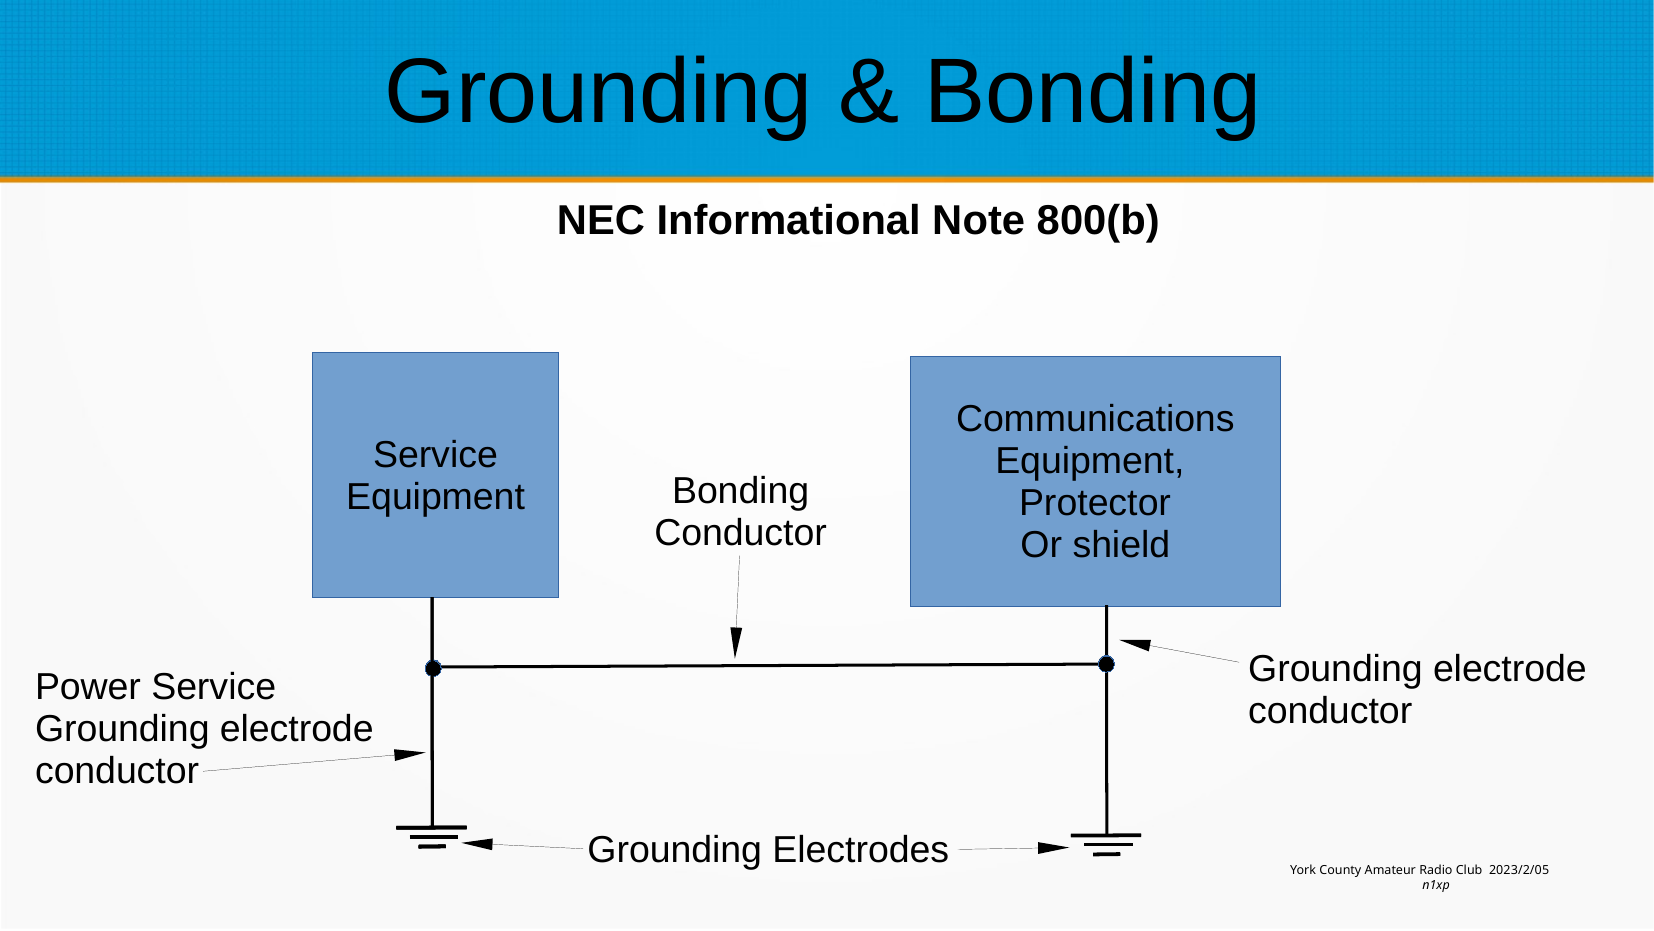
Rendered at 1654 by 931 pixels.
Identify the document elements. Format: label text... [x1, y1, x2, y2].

text_box Grounding & Bonding [201, 31, 1446, 150]
text_box Communications Equipment, Protector Or shield [910, 356, 1281, 607]
text_box Grounding Electrodes [572, 820, 974, 920]
picture [0, 175, 1654, 931]
text_box Bonding Conductor [637, 461, 844, 561]
text_box York County Amateur Radio Club 2023/2/05 n1xp [1284, 856, 1588, 897]
text_box [434, 659, 442, 677]
text_box NEC Informational Note 800(b) [279, 189, 1438, 251]
text_box [1098, 655, 1115, 673]
text_box Power Service Grounding electrode conductor [20, 657, 390, 799]
text_box Service Equipment [312, 352, 559, 598]
text_box Grounding electrode conductor [1233, 640, 1603, 782]
text_box [425, 660, 430, 676]
